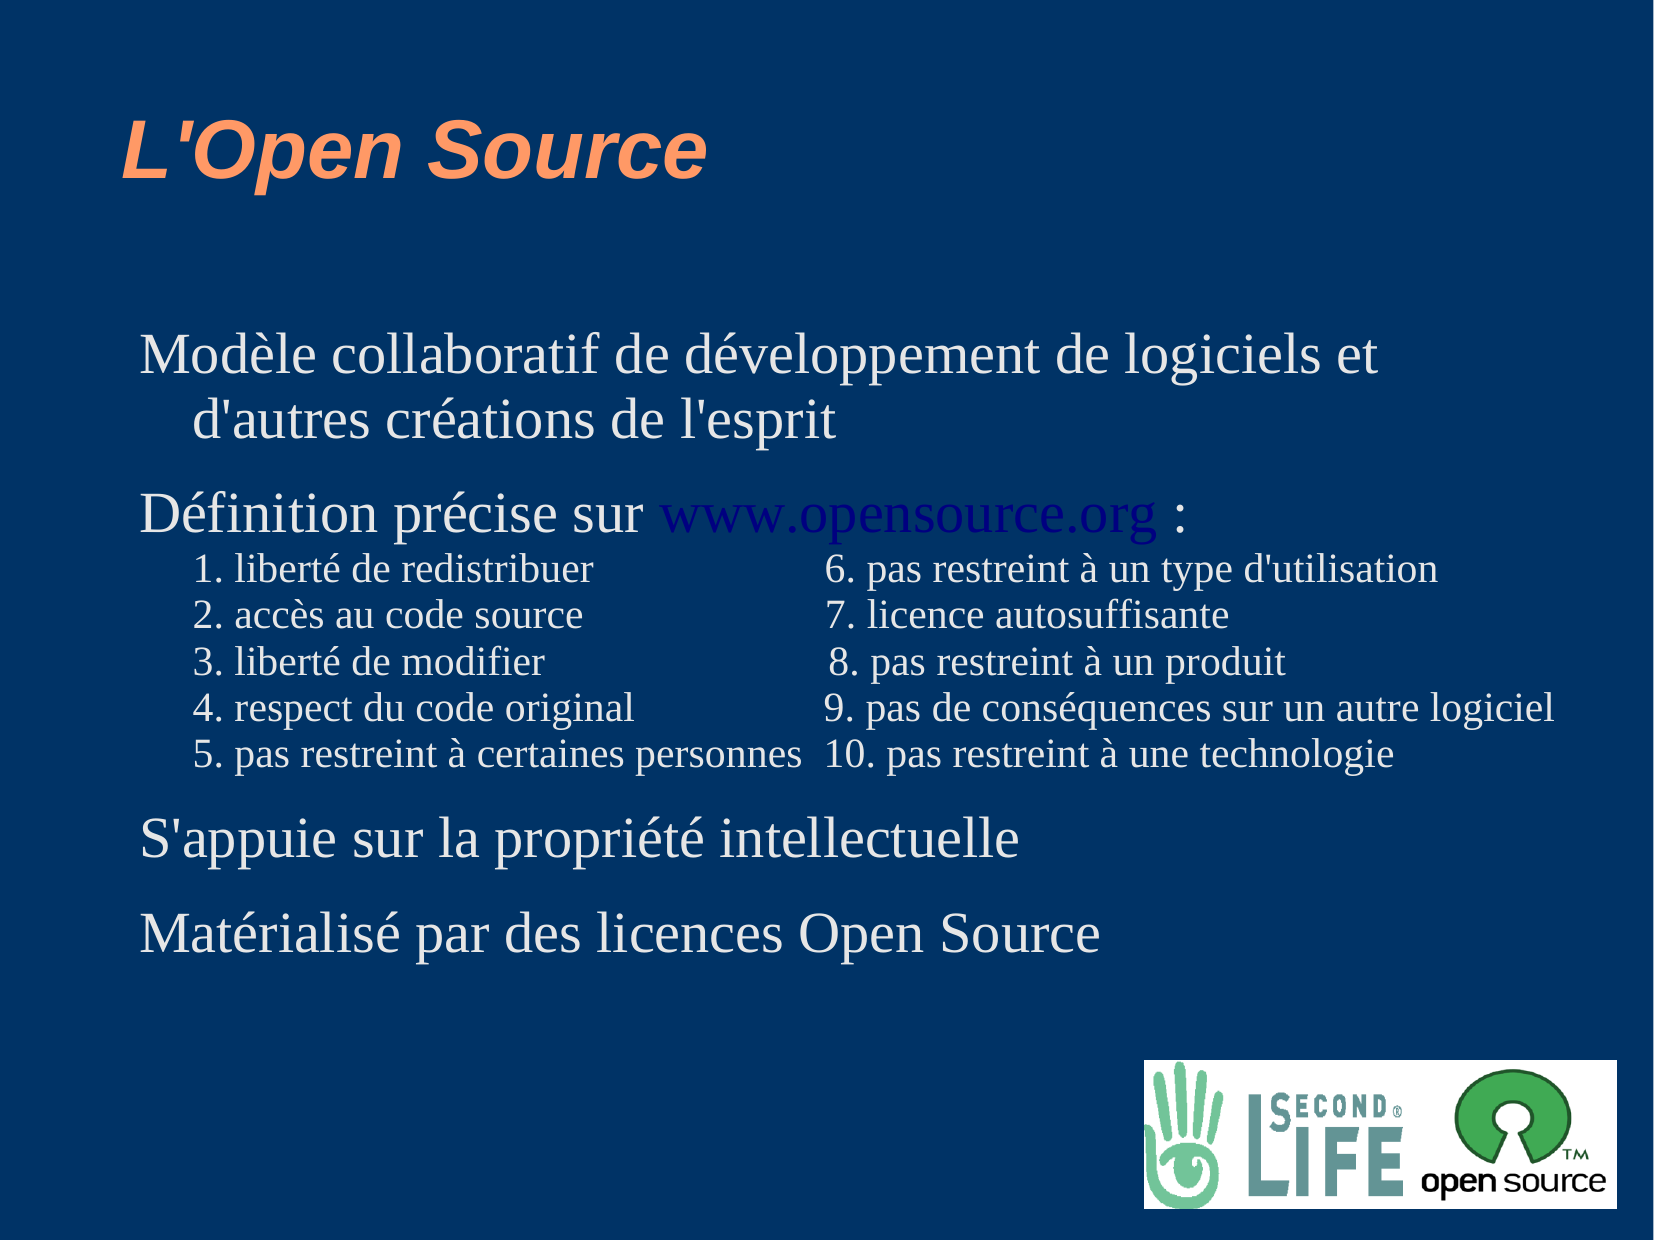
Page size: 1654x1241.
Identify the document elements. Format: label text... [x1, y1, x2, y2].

title L'Open Source [121, 46, 1534, 254]
picture [1144, 1060, 1617, 1209]
list Modèle collaboratif de développement de logiciels et d'autres créations de l'esprit Définition précise sur www.opensource.org : 1. liberté de redistribuer 6. pas restreint à un type d'utilisation 2. accès au code source 7. licence autosuffisante 3. liberté de modifier 8. pas restreint à un produit 4. respect du code original 9. pas de conséquences sur un autre logiciel 5. pas restreint à certaines personnes 10. pas restreint à une technologie S'appuie sur la propriété intellectuelle Matérialisé par des licences Open Source [121, 322, 1561, 1132]
